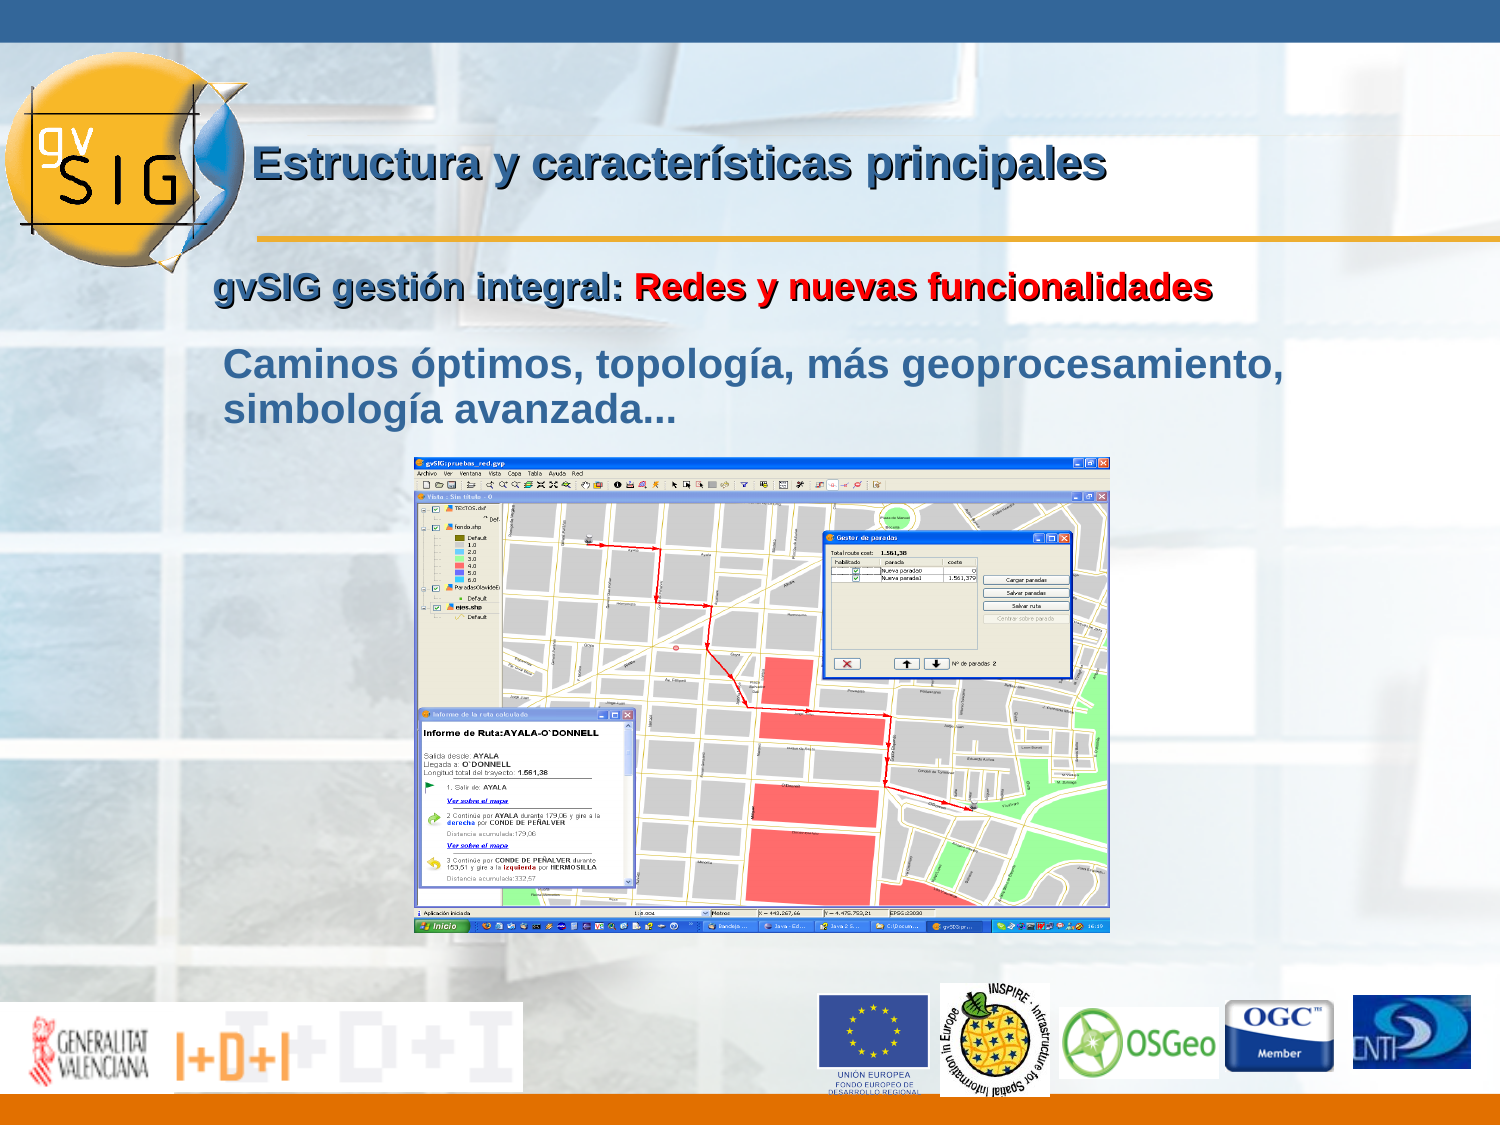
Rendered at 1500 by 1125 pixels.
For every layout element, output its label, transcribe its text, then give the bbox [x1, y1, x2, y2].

picture [1059, 1007, 1219, 1079]
picture [0, 49, 250, 276]
picture [1225, 1000, 1334, 1072]
text_box Estructura y características principales [236, 131, 1500, 206]
text_box gvSIG gestión integral: Redes y nuevas funcionalidades [197, 259, 1500, 324]
picture [817, 993, 930, 1095]
picture [414, 457, 1110, 933]
picture [1353, 995, 1471, 1069]
text_box Caminos óptimos, topología, más geoprocesamiento, simbología avanzada... [208, 335, 1500, 454]
picture [0, 1002, 523, 1094]
picture [940, 983, 1050, 1097]
